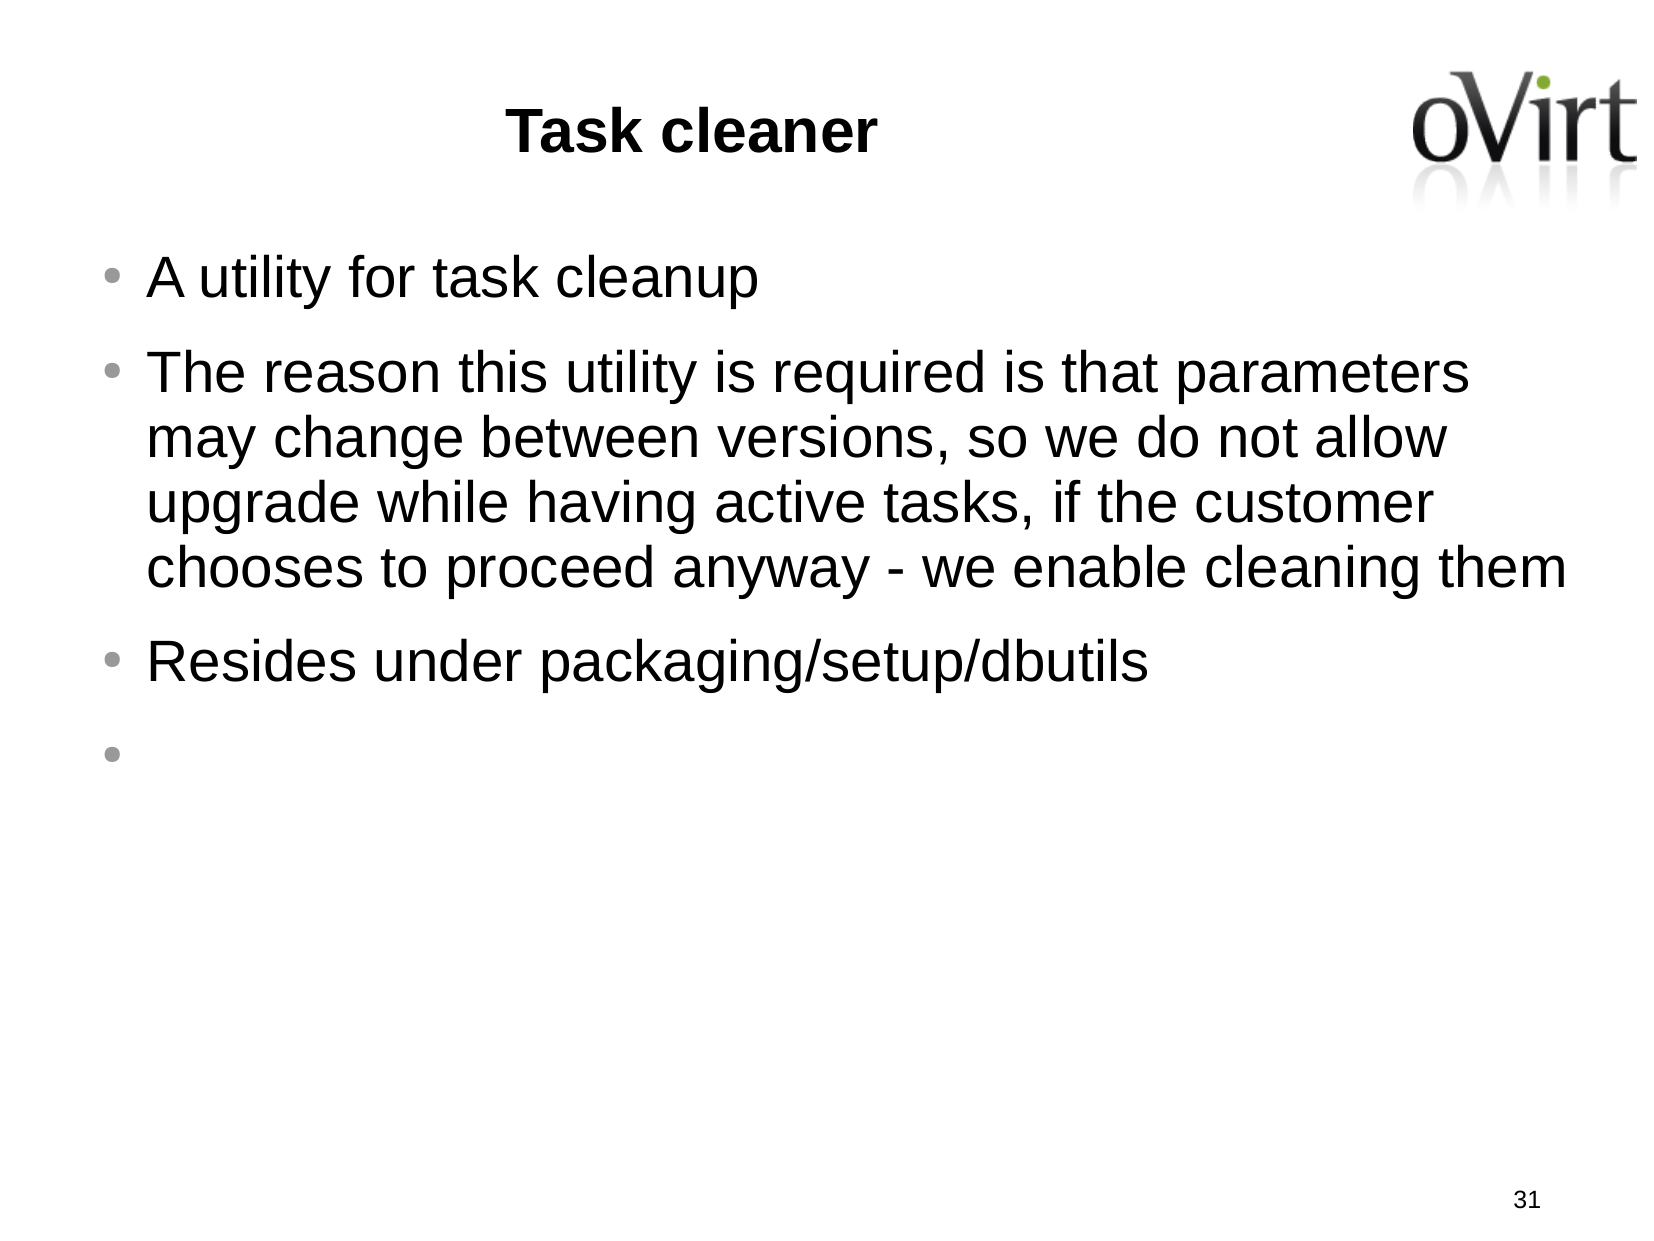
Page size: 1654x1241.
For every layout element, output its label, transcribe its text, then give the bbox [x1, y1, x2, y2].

picture [1413, 63, 1637, 212]
list A utility for task cleanup The reason this utility is required is that parameters may change between versions, so we do not allow upgrade while having active tasks, if the customer chooses to proceed anyway - we enable cleaning them Resides under packaging/setup/dbutils [86, 244, 1576, 1039]
title Task cleaner [82, 37, 1303, 226]
